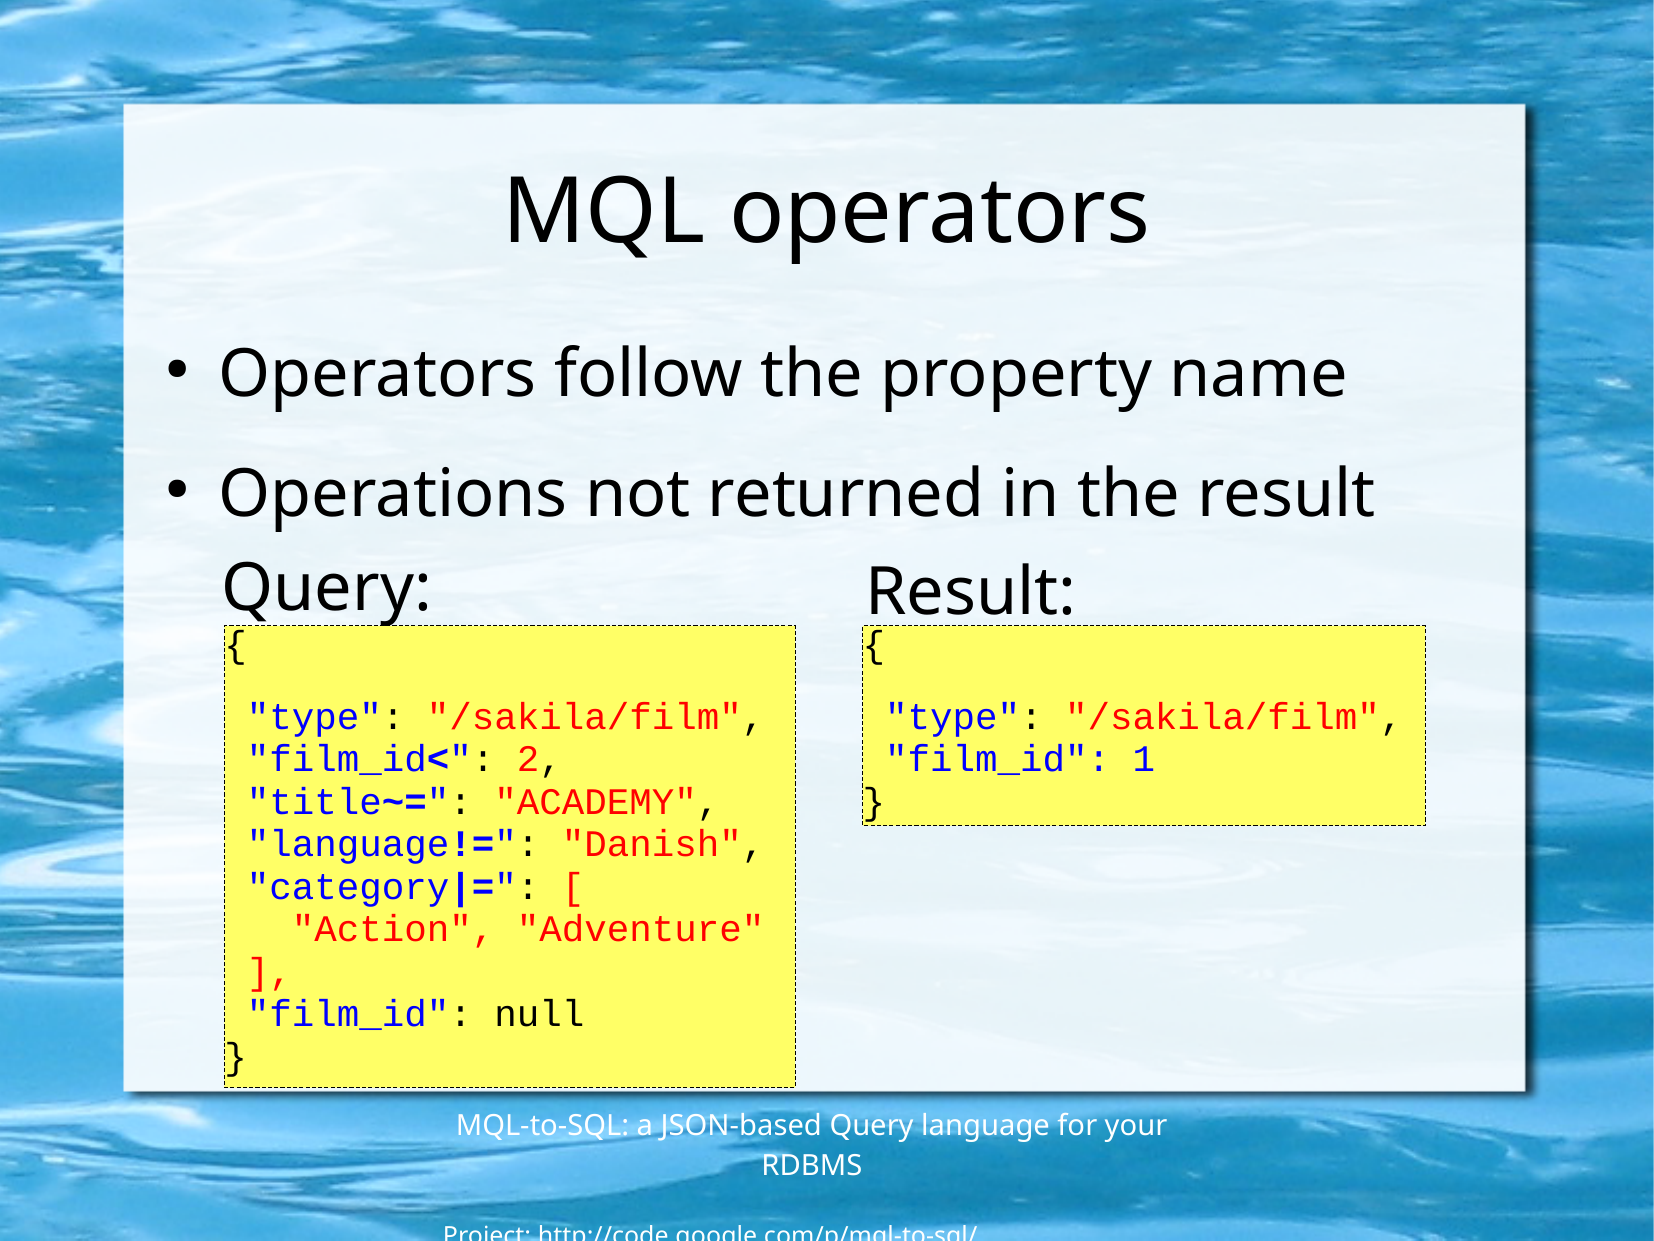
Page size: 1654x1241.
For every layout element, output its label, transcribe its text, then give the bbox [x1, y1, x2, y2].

picture [804, 1232, 810, 1241]
picture [950, 1232, 957, 1241]
picture [780, 1232, 787, 1241]
picture [710, 1232, 717, 1241]
picture [575, 1232, 583, 1241]
picture [643, 1232, 650, 1241]
picture [679, 1232, 686, 1241]
list Operators follow the property name Operations not returned in the result [147, 324, 1506, 526]
picture [471, 1232, 478, 1241]
picture [0, 0, 1654, 1241]
picture [914, 1232, 921, 1241]
text_box Query: [206, 531, 768, 625]
list { "type": "/sakila/film", "film_id<": 2, "title~=": "ACADEMY", "language!=": "Danish", "category|=": [ "Action", "Adventure" ], "film_id": null } [224, 625, 796, 1088]
picture [725, 1232, 732, 1241]
picture [694, 1232, 701, 1241]
picture [852, 1232, 859, 1241]
text_box Result: [850, 535, 1412, 629]
picture [541, 1232, 548, 1241]
picture [827, 1232, 835, 1241]
picture [447, 1228, 454, 1235]
picture [861, 1232, 867, 1241]
picture [795, 1232, 802, 1241]
picture [876, 1232, 883, 1241]
list { "type": "/sakila/film", "film_id": 1 } [862, 625, 1426, 826]
picture [628, 1232, 635, 1241]
title MQL operators [147, 118, 1506, 296]
